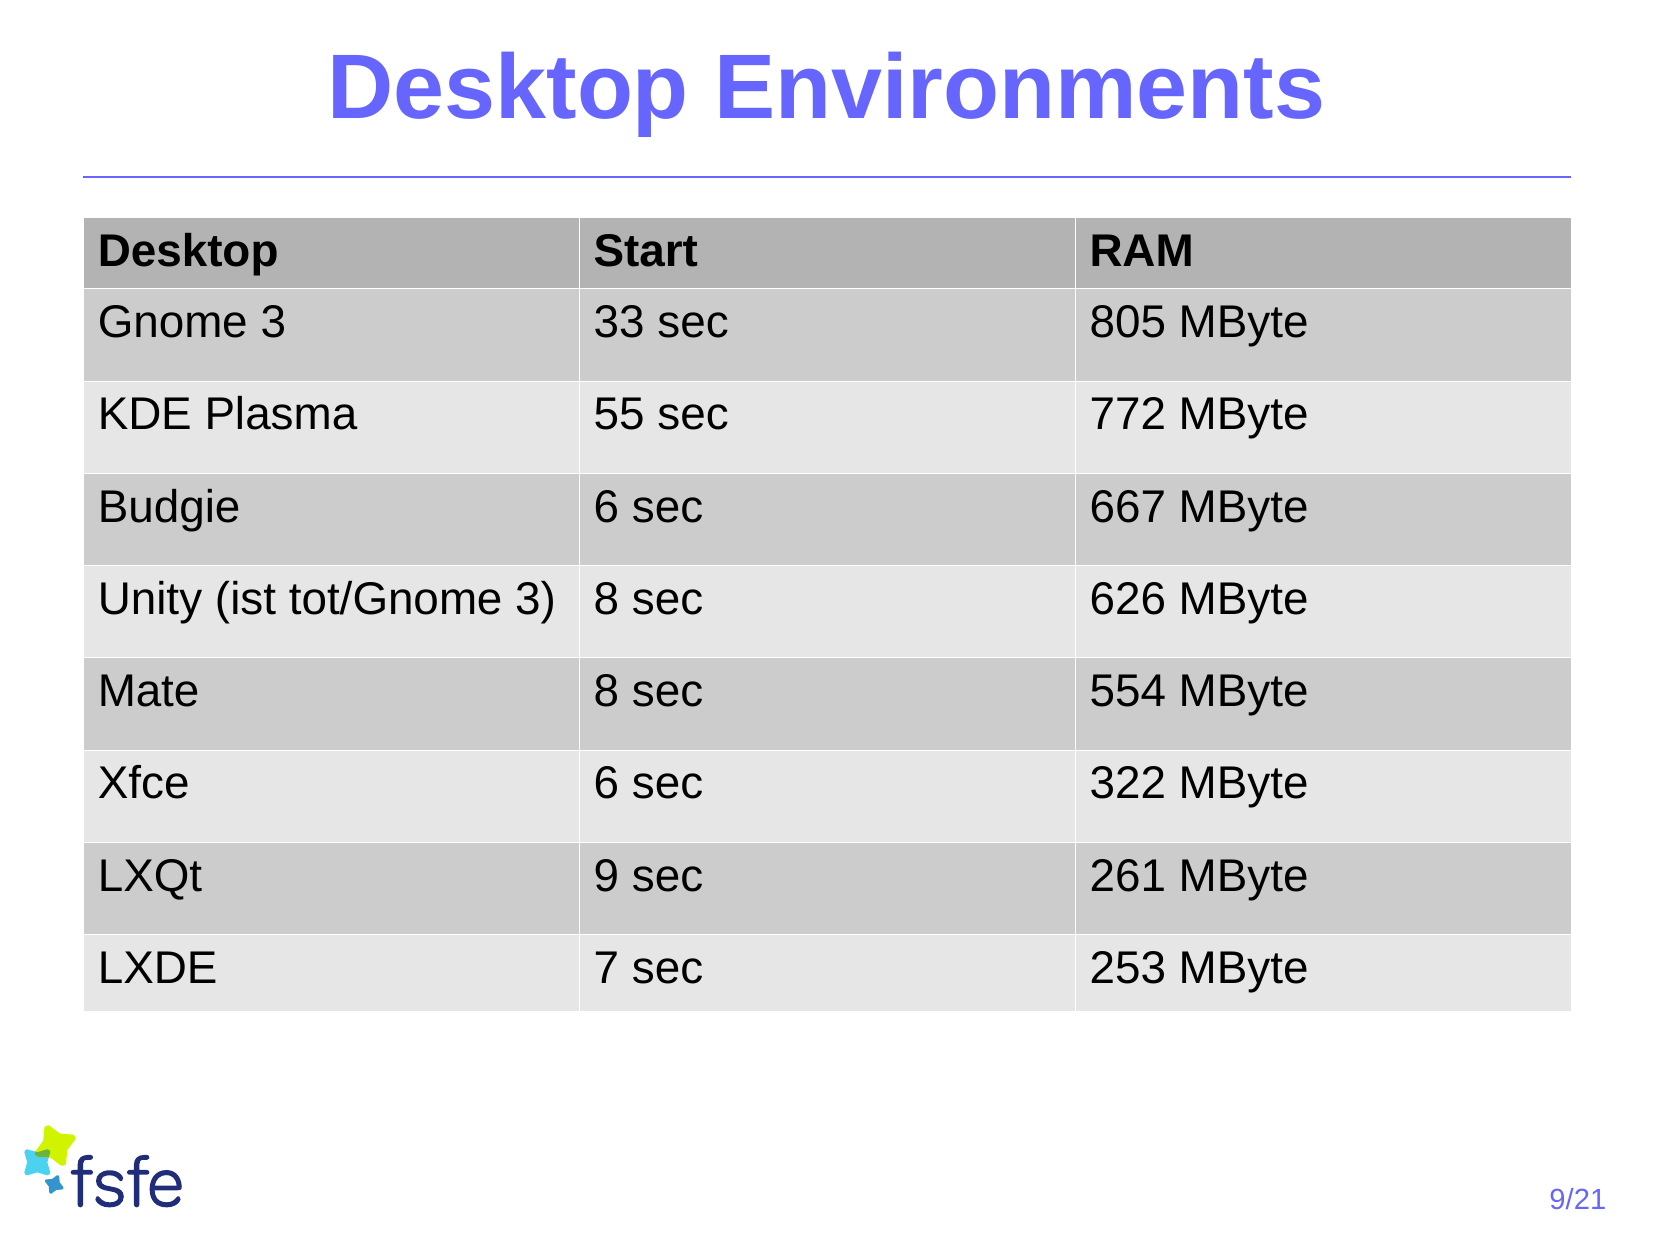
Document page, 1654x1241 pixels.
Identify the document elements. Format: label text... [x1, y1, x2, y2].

table_cell 805 MByte [1076, 289, 1571, 381]
table_cell 9 sec [580, 843, 1075, 934]
table_cell 667 MByte [1076, 474, 1571, 565]
title Desktop Environments [82, 31, 1571, 142]
table_cell 8 sec [580, 658, 1075, 750]
table_cell Unity (ist tot/Gnome 3) [84, 566, 579, 657]
table_cell Mate [84, 658, 579, 750]
table_cell 6 sec [580, 751, 1075, 842]
table_cell 8 sec [580, 566, 1075, 657]
table_cell 626 MByte [1076, 566, 1571, 657]
table_cell LXDE [84, 935, 579, 1011]
table_header RAM [1076, 218, 1571, 288]
table_cell 33 sec [580, 289, 1075, 381]
table_cell 55 sec [580, 382, 1075, 473]
table_cell 554 MByte [1076, 658, 1571, 750]
table_cell KDE Plasma [84, 382, 579, 473]
table_cell 6 sec [580, 474, 1075, 565]
table_header Start [580, 218, 1075, 288]
table_cell 261 MByte [1076, 843, 1571, 934]
table_cell 253 MByte [1076, 935, 1571, 1011]
table_header Desktop [84, 218, 579, 288]
table_cell 7 sec [580, 935, 1075, 1011]
table_cell Xfce [84, 751, 579, 842]
table_cell Gnome 3 [84, 289, 579, 381]
table_cell Budgie [84, 474, 579, 565]
table_cell 322 MByte [1076, 751, 1571, 842]
table_cell LXQt [84, 843, 579, 934]
table_cell 772 MByte [1076, 382, 1571, 473]
